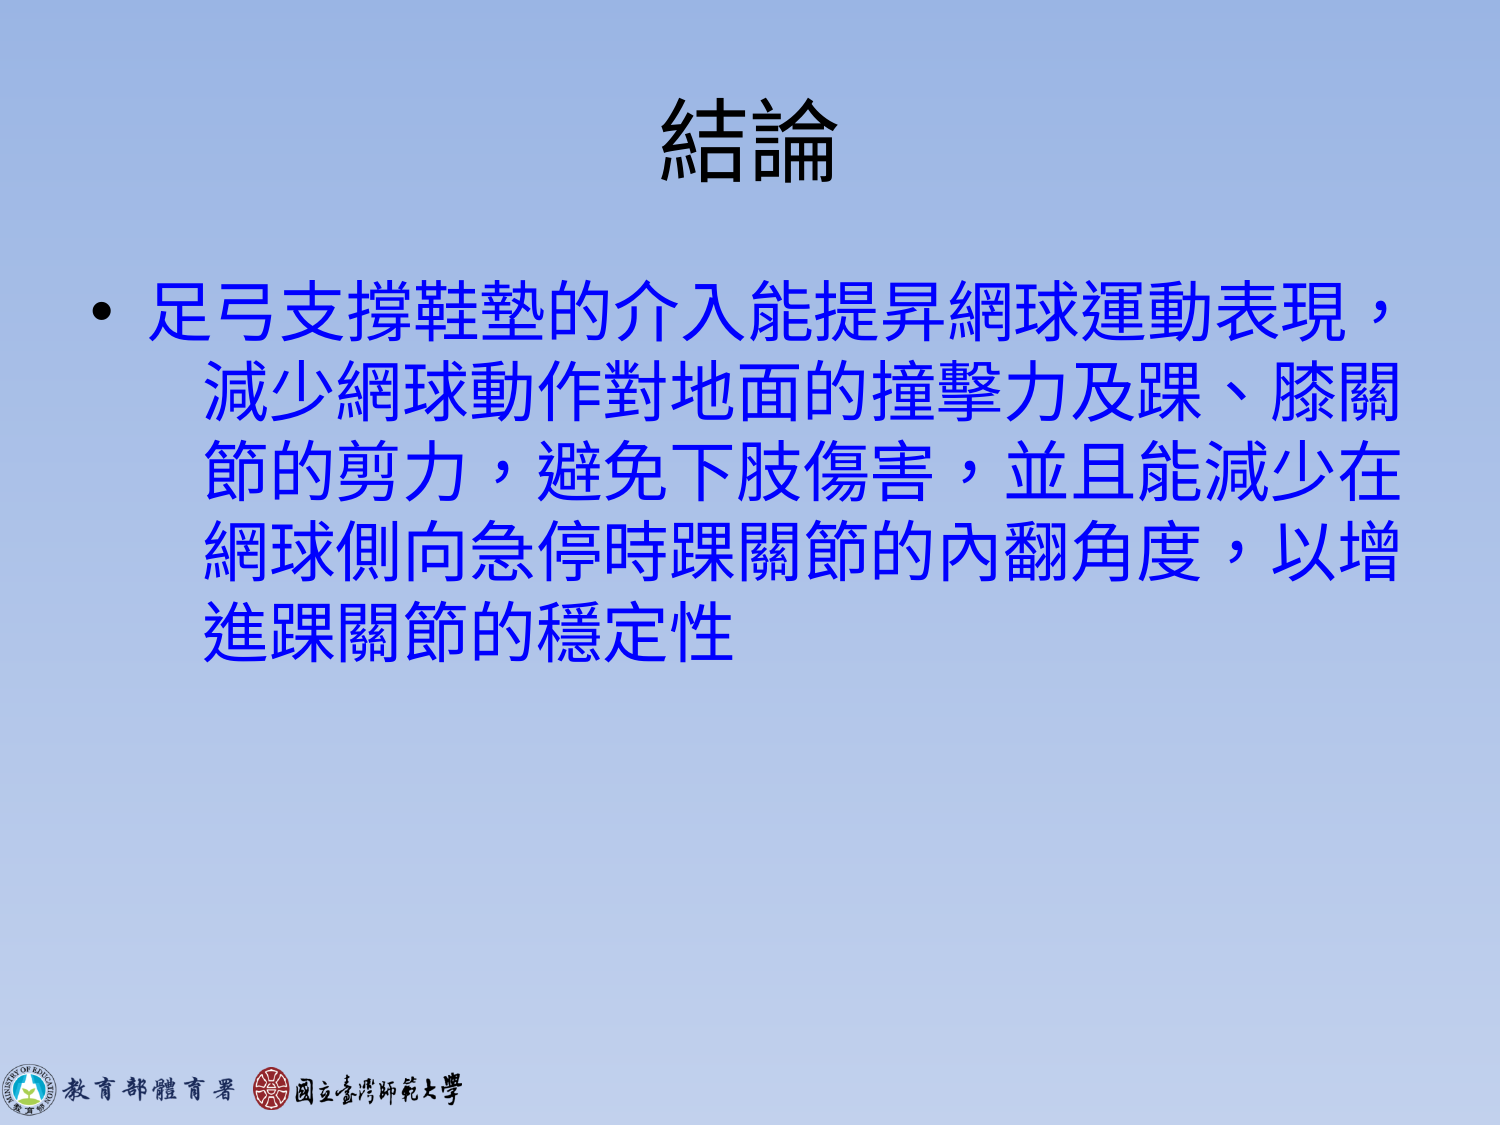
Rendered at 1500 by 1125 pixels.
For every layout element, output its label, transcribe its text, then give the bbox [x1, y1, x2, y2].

list 足弓支撐鞋墊的介入能提昇網球運動表現，減少網球動作對地面的撞擊力及踝、膝關節的剪力，避免下肢傷害，並且能減少在網球側向急停時踝關節的內翻角度，以增進踝關節的穩定性 [75, 262, 1426, 1005]
title 結論 [75, 45, 1426, 233]
